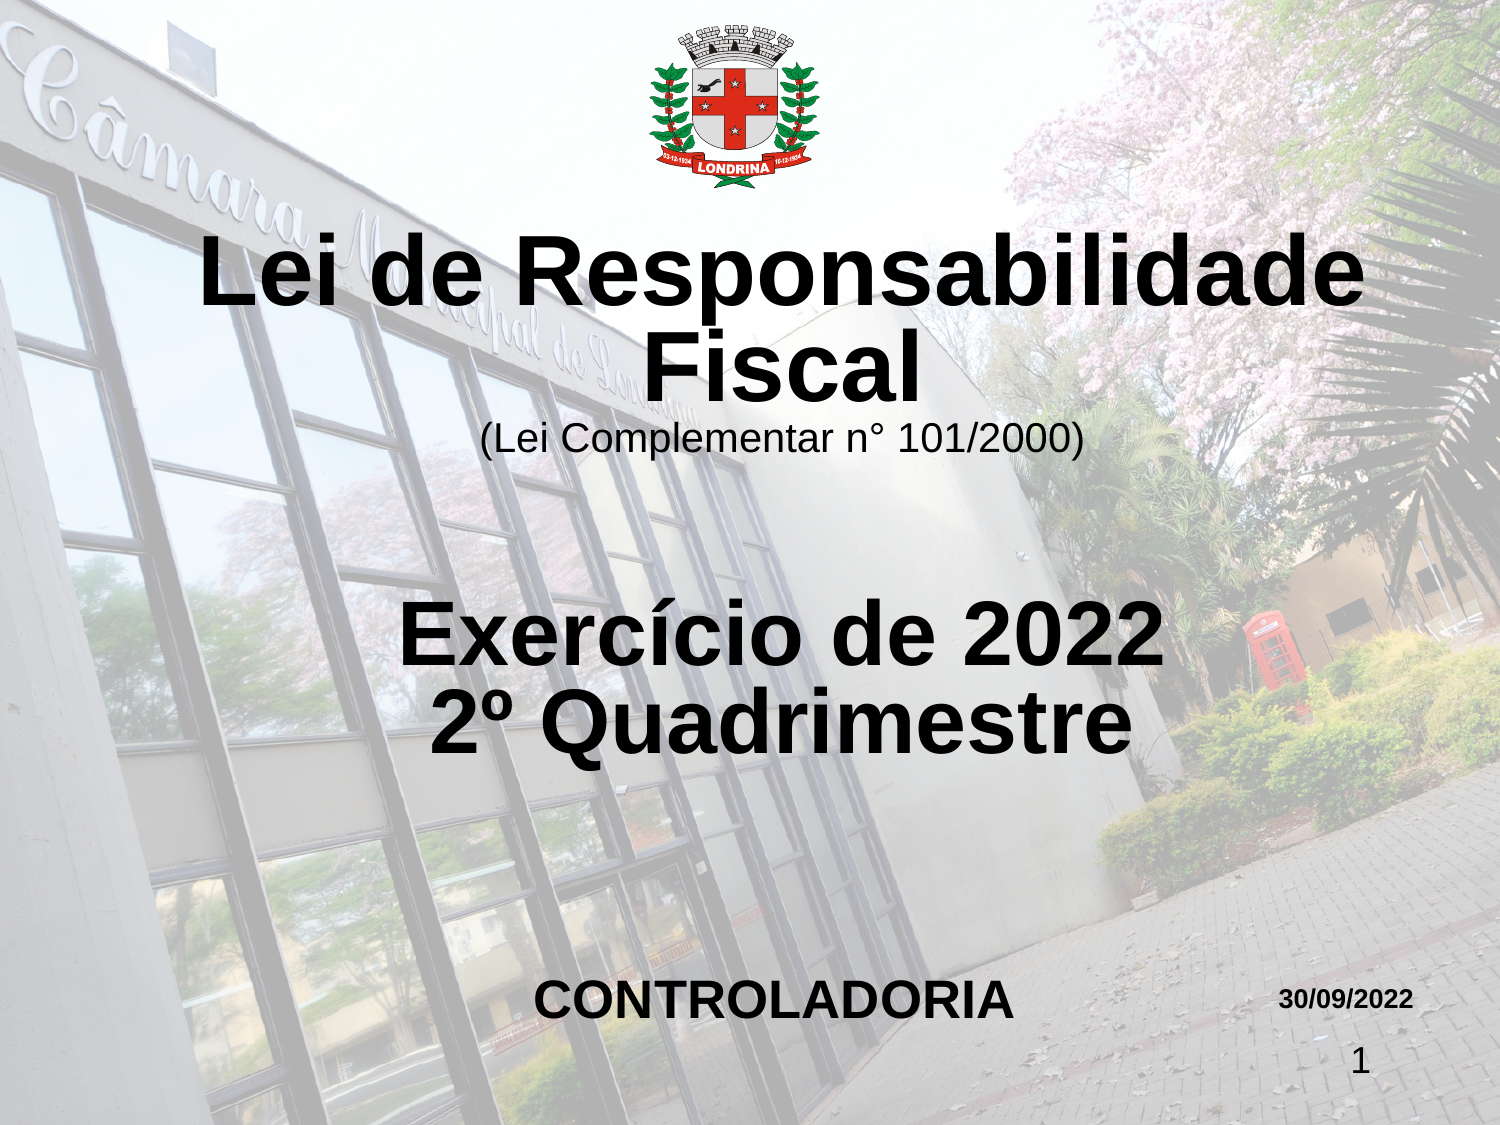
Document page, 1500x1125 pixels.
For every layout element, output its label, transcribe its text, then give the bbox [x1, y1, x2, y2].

text_box Exercício de 2022 2º Quadrimestre [265, 555, 1300, 792]
picture [649, 25, 820, 189]
text_box 30/09/2022 [1216, 980, 1441, 1039]
text_box <número> [1335, 1028, 1500, 1099]
text_box Lei de Responsabilidade Fiscal (Lei Complementar n° 101/2000) [38, 188, 1500, 485]
text_box CONTROLADORIA [518, 957, 1047, 1038]
